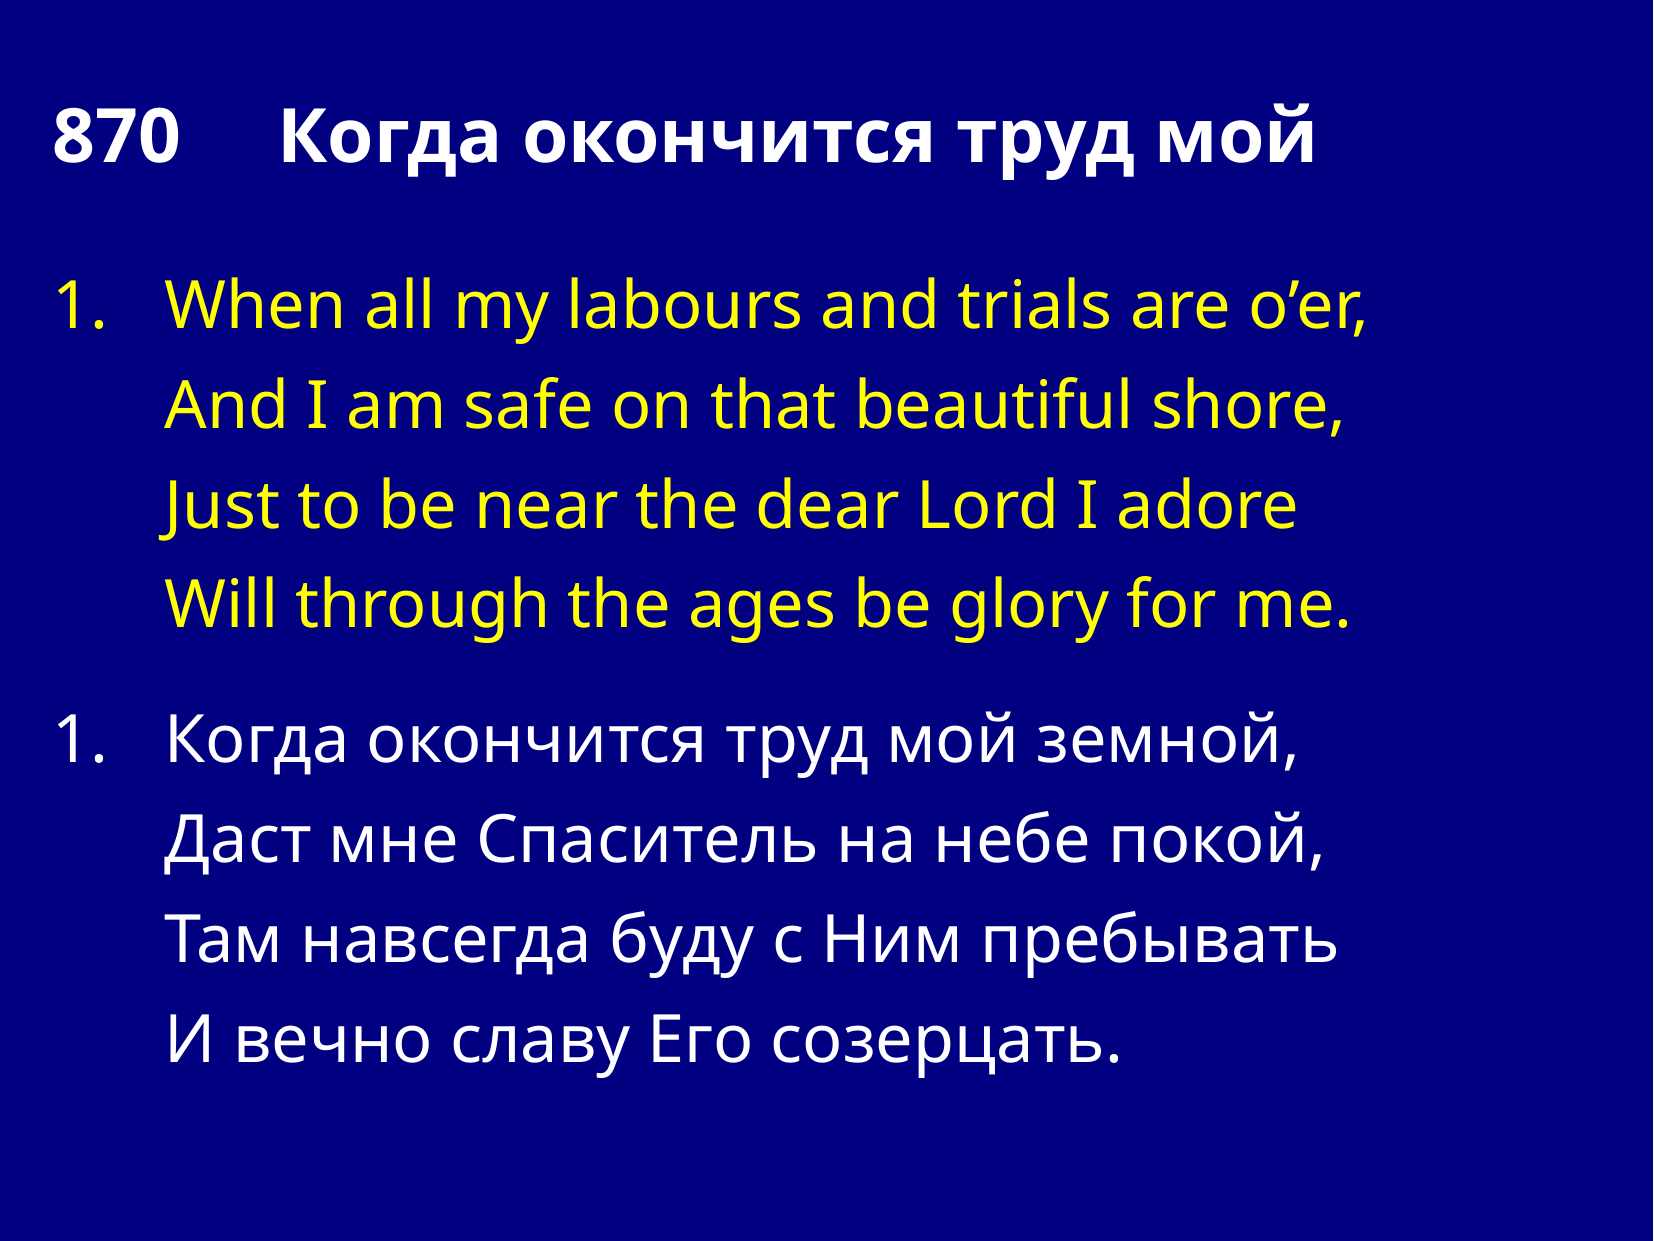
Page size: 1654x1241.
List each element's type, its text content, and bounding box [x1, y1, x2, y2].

text_box 1. When all my labours and trials are o’er, And I am safe on that beautiful shore, Just to be near the dear Lord I adore Will through the ages be glory for me. [37, 150, 1651, 638]
text_box 1. Когда окончится труд мой земной, Даст мне Спаситель на небе покой, Там навсегда буду с Ним пребывать И вечно славу Его созерцать. [37, 675, 1576, 1163]
text_box 870 Когда окончится труд мой [37, 75, 1576, 188]
